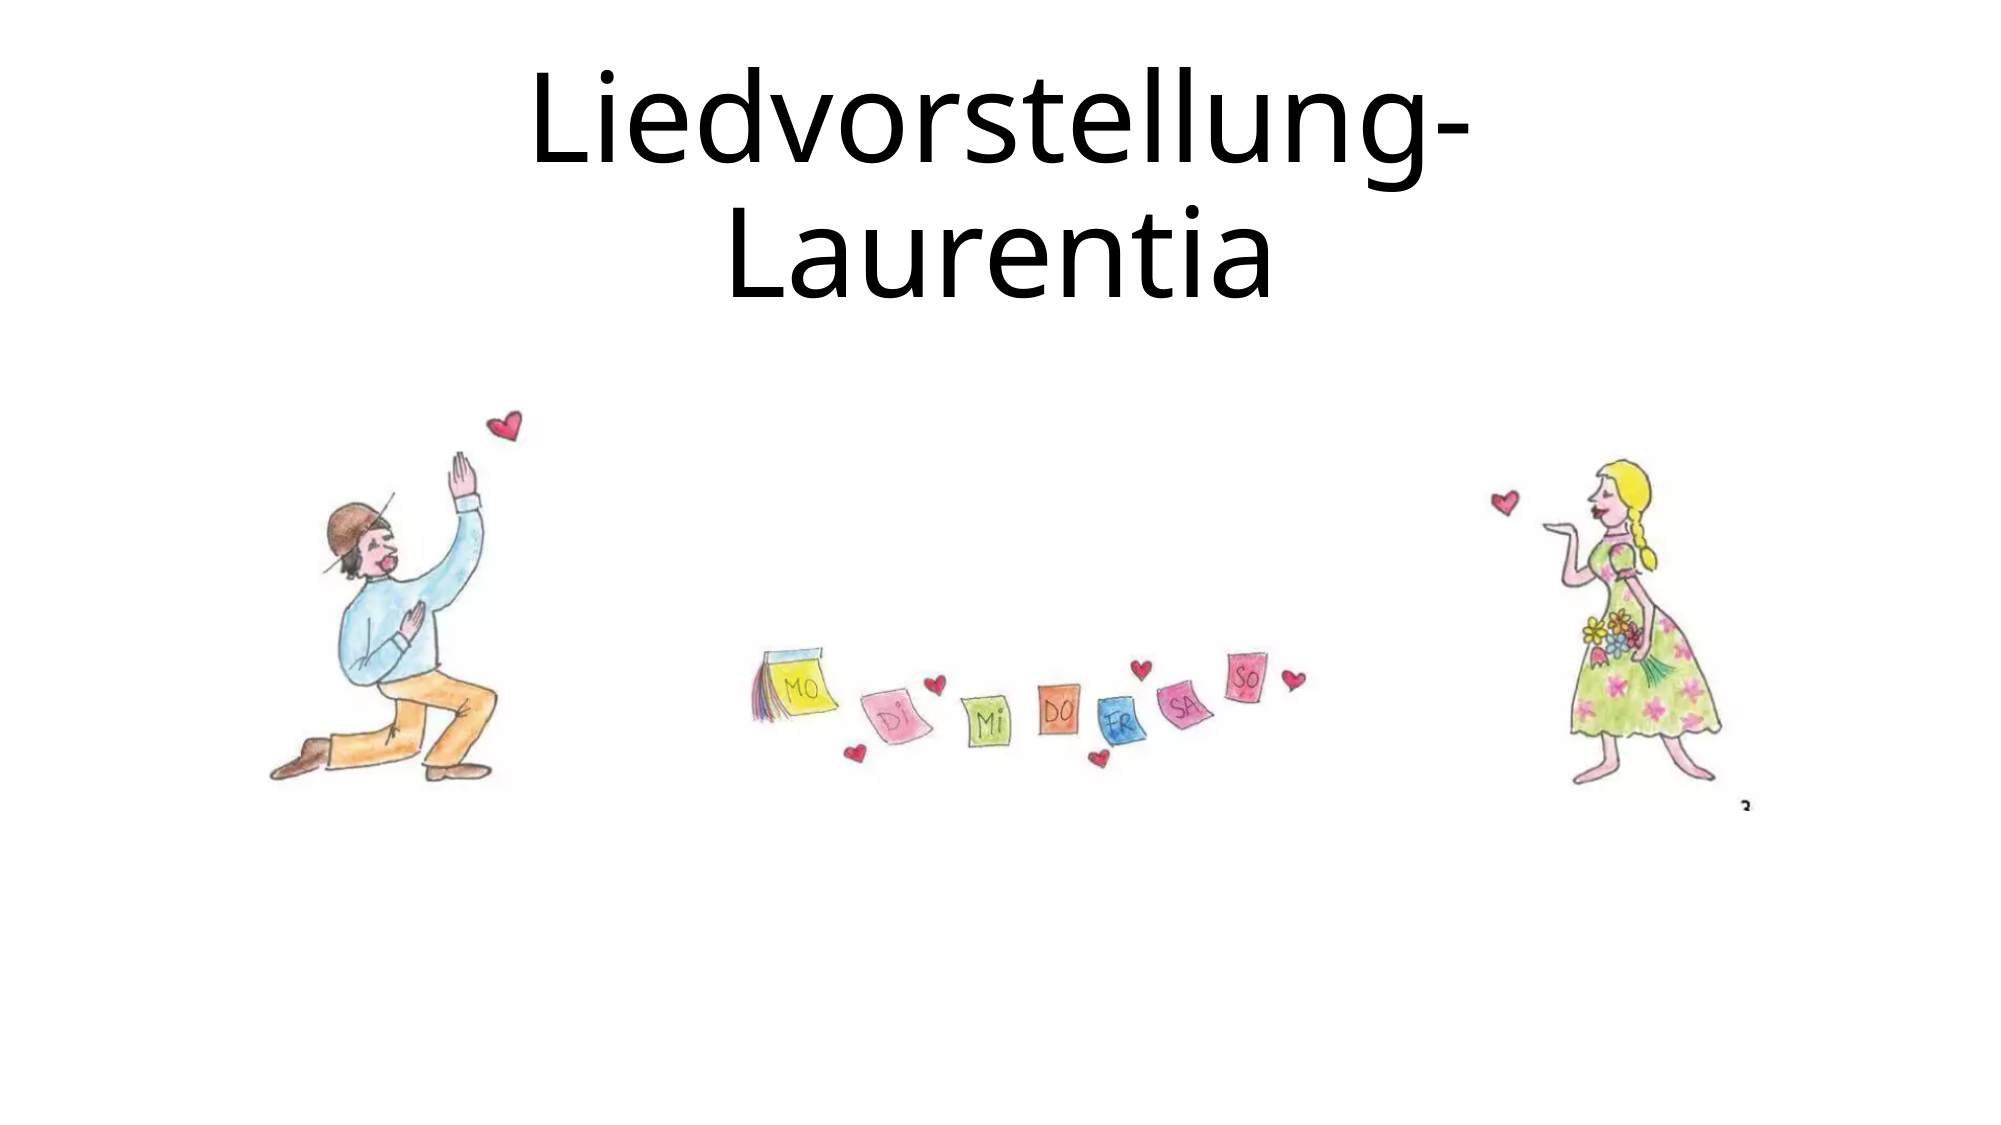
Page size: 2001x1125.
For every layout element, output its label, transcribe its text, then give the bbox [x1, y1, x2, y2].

picture [177, 371, 1823, 811]
title Liedvorstellung-Laurentia [249, 0, 1750, 333]
